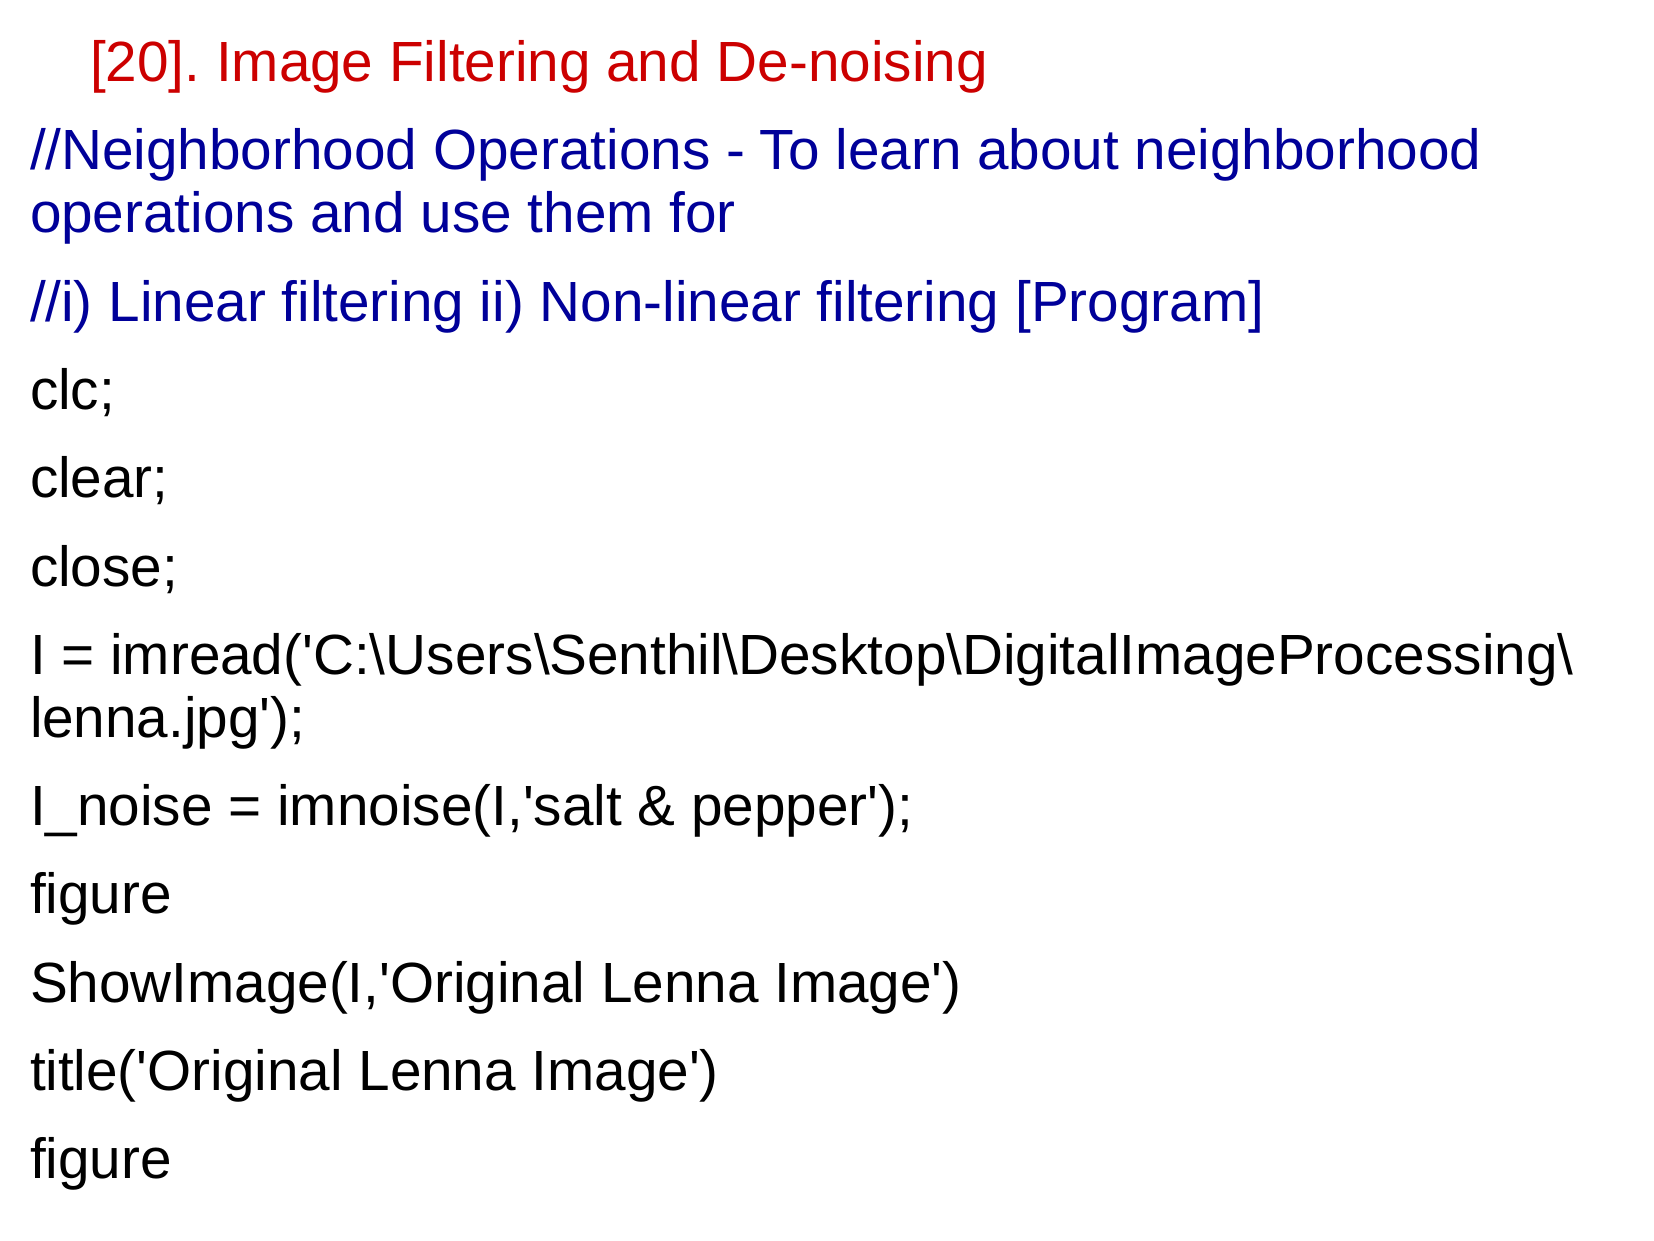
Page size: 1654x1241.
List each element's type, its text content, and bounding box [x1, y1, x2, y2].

list [20]. Image Filtering and De-noising //Neighborhood Operations - To learn about neighborhood operations and use them for //i) Linear filtering ii) Non-linear filtering [Program] clc; clear; close; I = imread('C:\Users\Senthil\Desktop\DigitalImageProcessing\lenna.jpg'); I_noise = imnoise(I,'salt & pepper'); figure ShowImage(I,'Original Lenna Image') title('Original Lenna Image') figure [30, 30, 1636, 1201]
